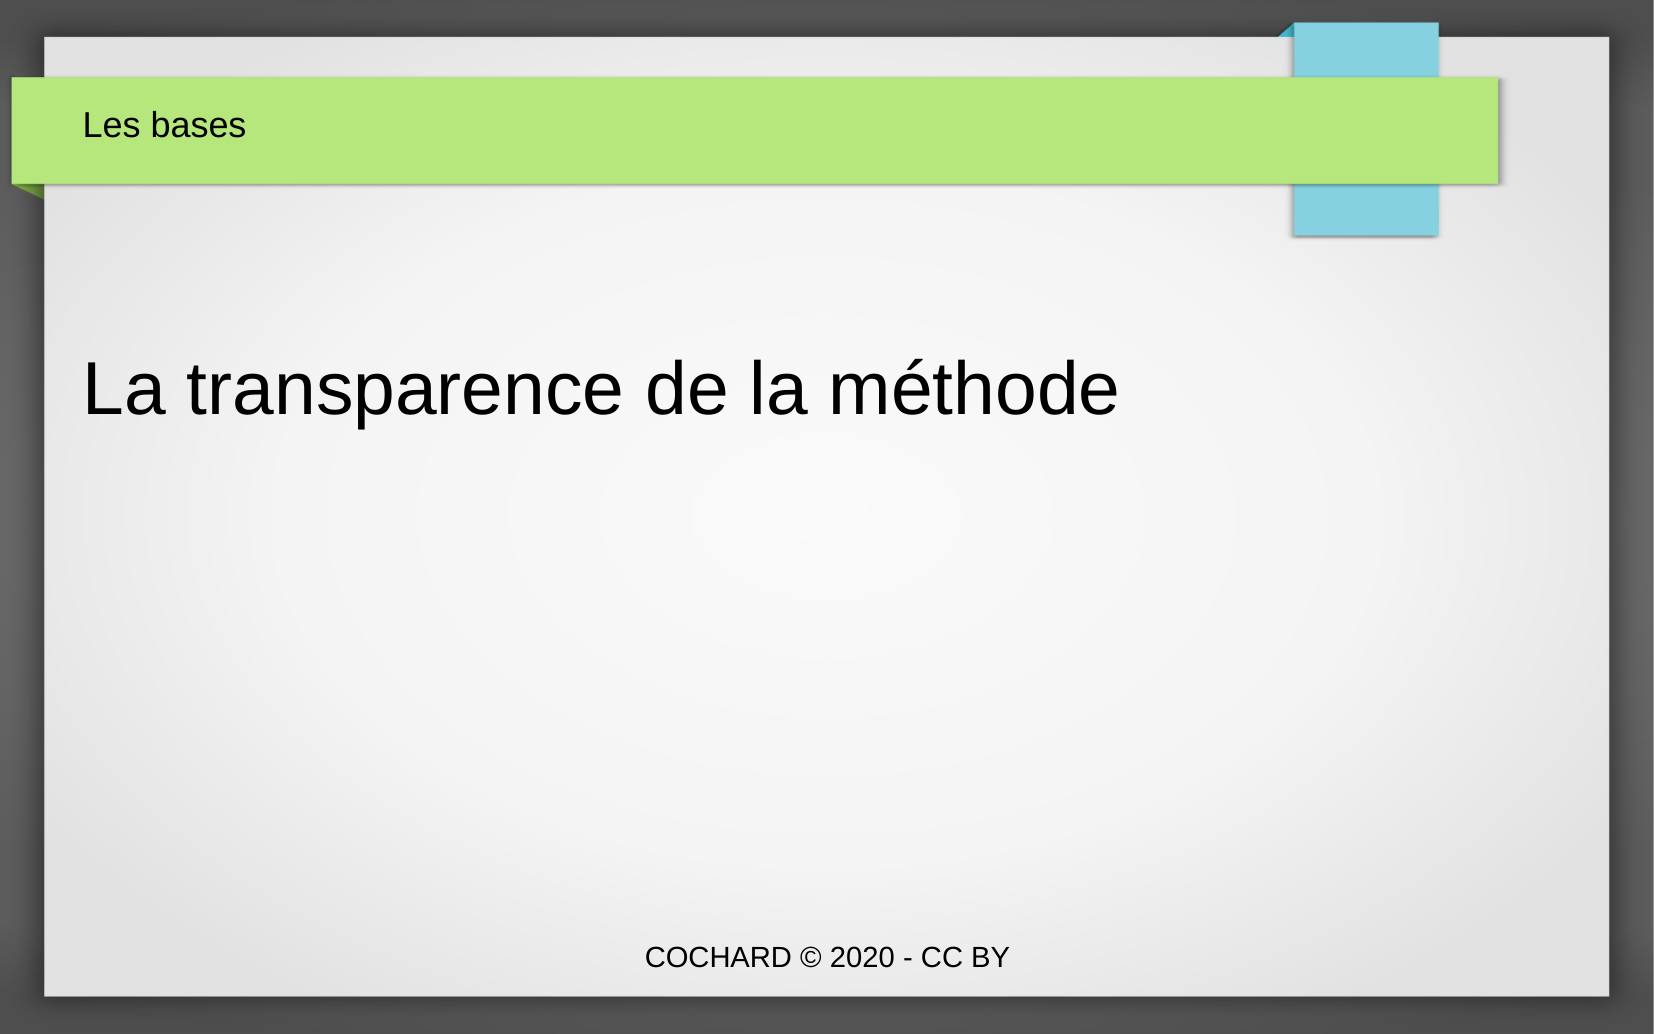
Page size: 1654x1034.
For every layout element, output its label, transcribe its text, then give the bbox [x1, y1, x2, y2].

picture [0, 0, 1654, 1034]
list La transparence de la méthode [82, 249, 1571, 849]
title Les bases [82, 39, 1235, 210]
